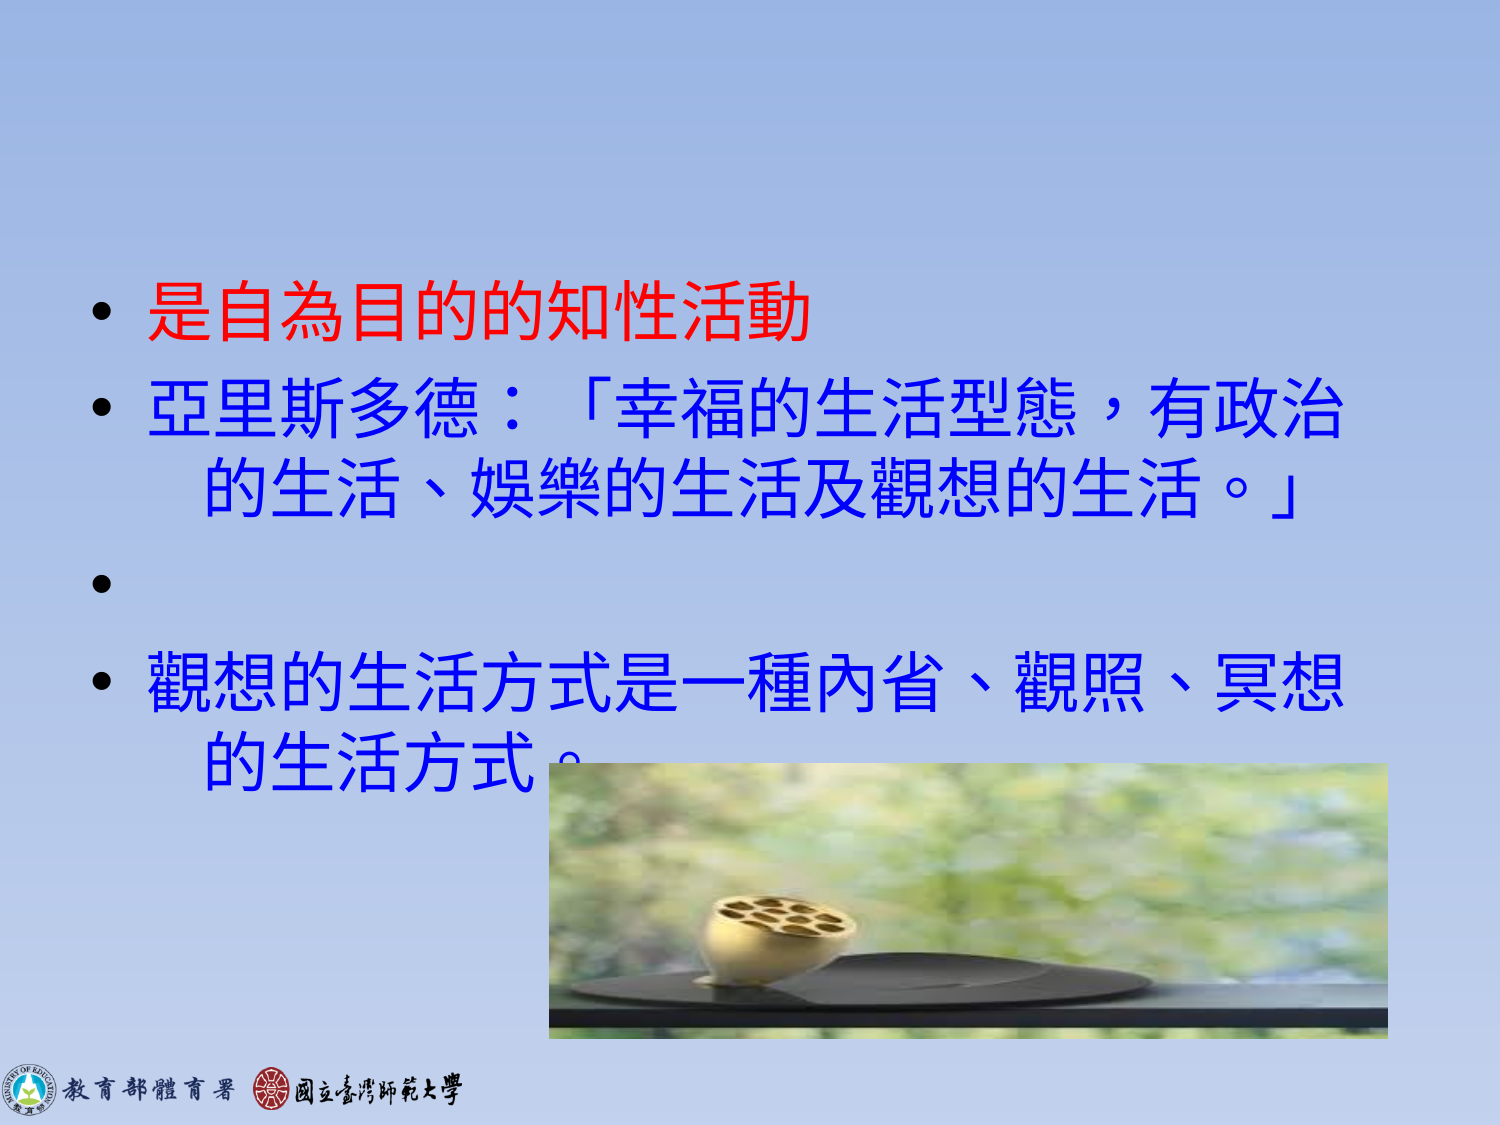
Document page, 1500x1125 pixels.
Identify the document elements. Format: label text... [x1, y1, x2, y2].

list 是自為目的的知性活動 亞里斯多德：「幸福的生活型態，有政治的生活、娛樂的生活及觀想的生活。」 觀想的生活方式是一種內省、觀照、冥想的生活方式。 [75, 262, 1426, 1005]
picture [549, 763, 1388, 1039]
